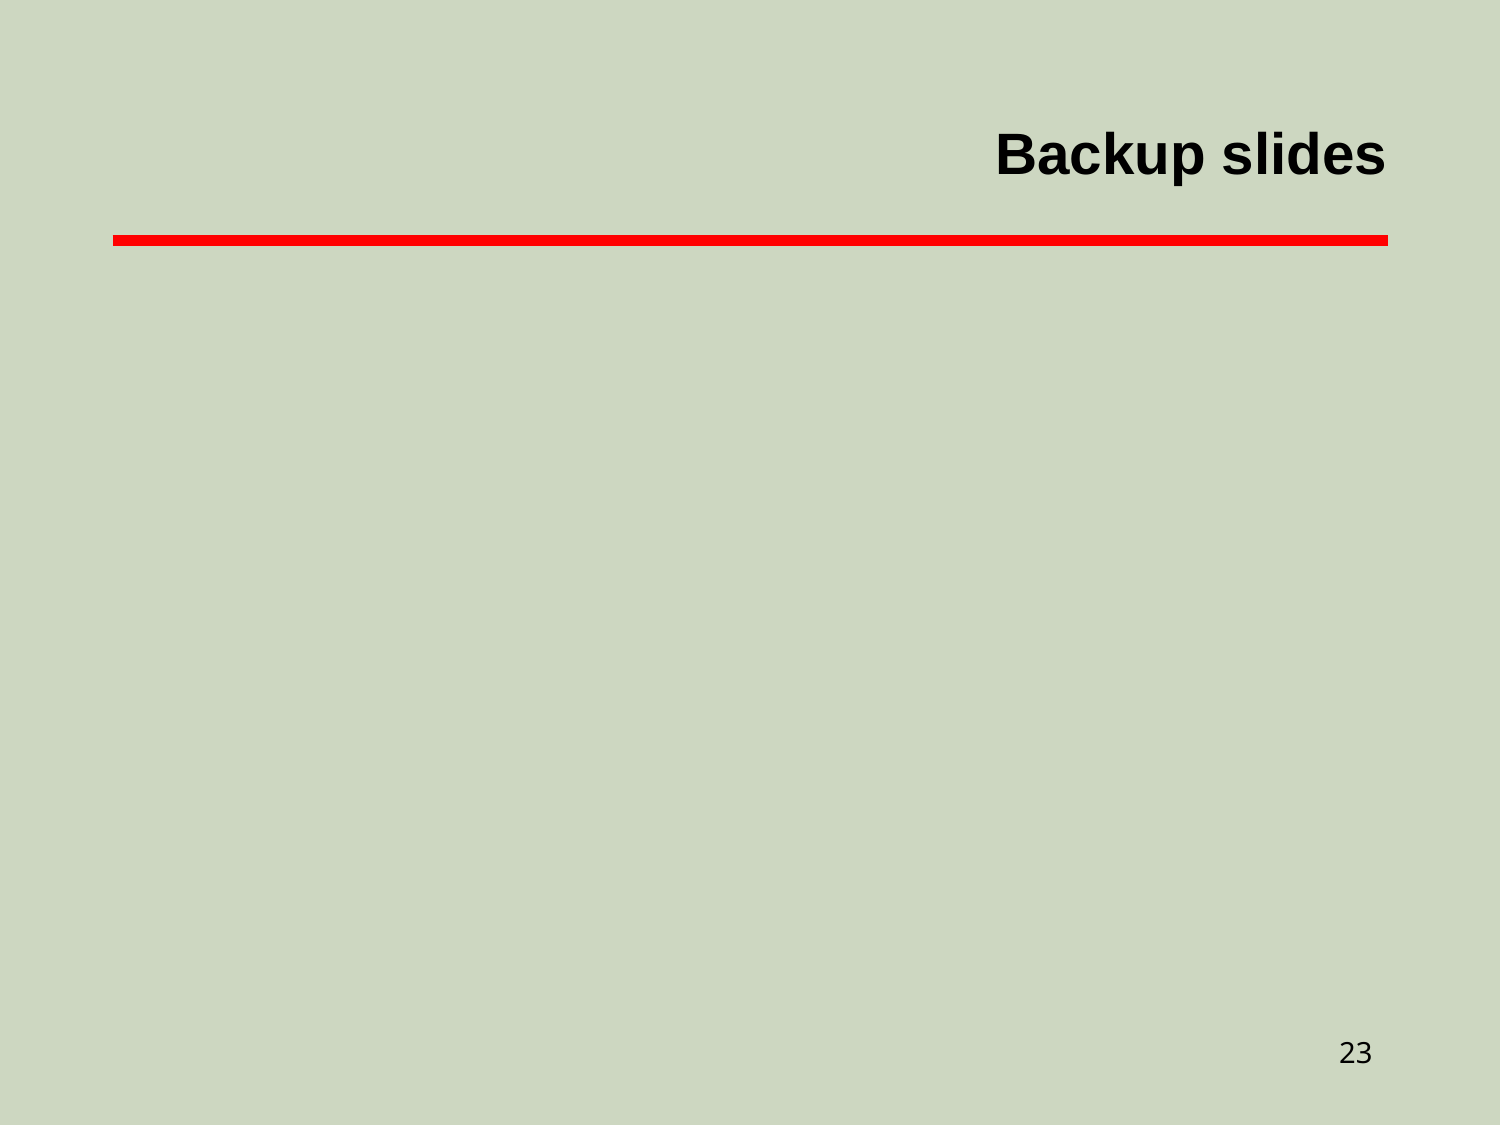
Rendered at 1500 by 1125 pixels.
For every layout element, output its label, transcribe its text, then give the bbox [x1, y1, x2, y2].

title Backup slides [337, 93, 1388, 217]
